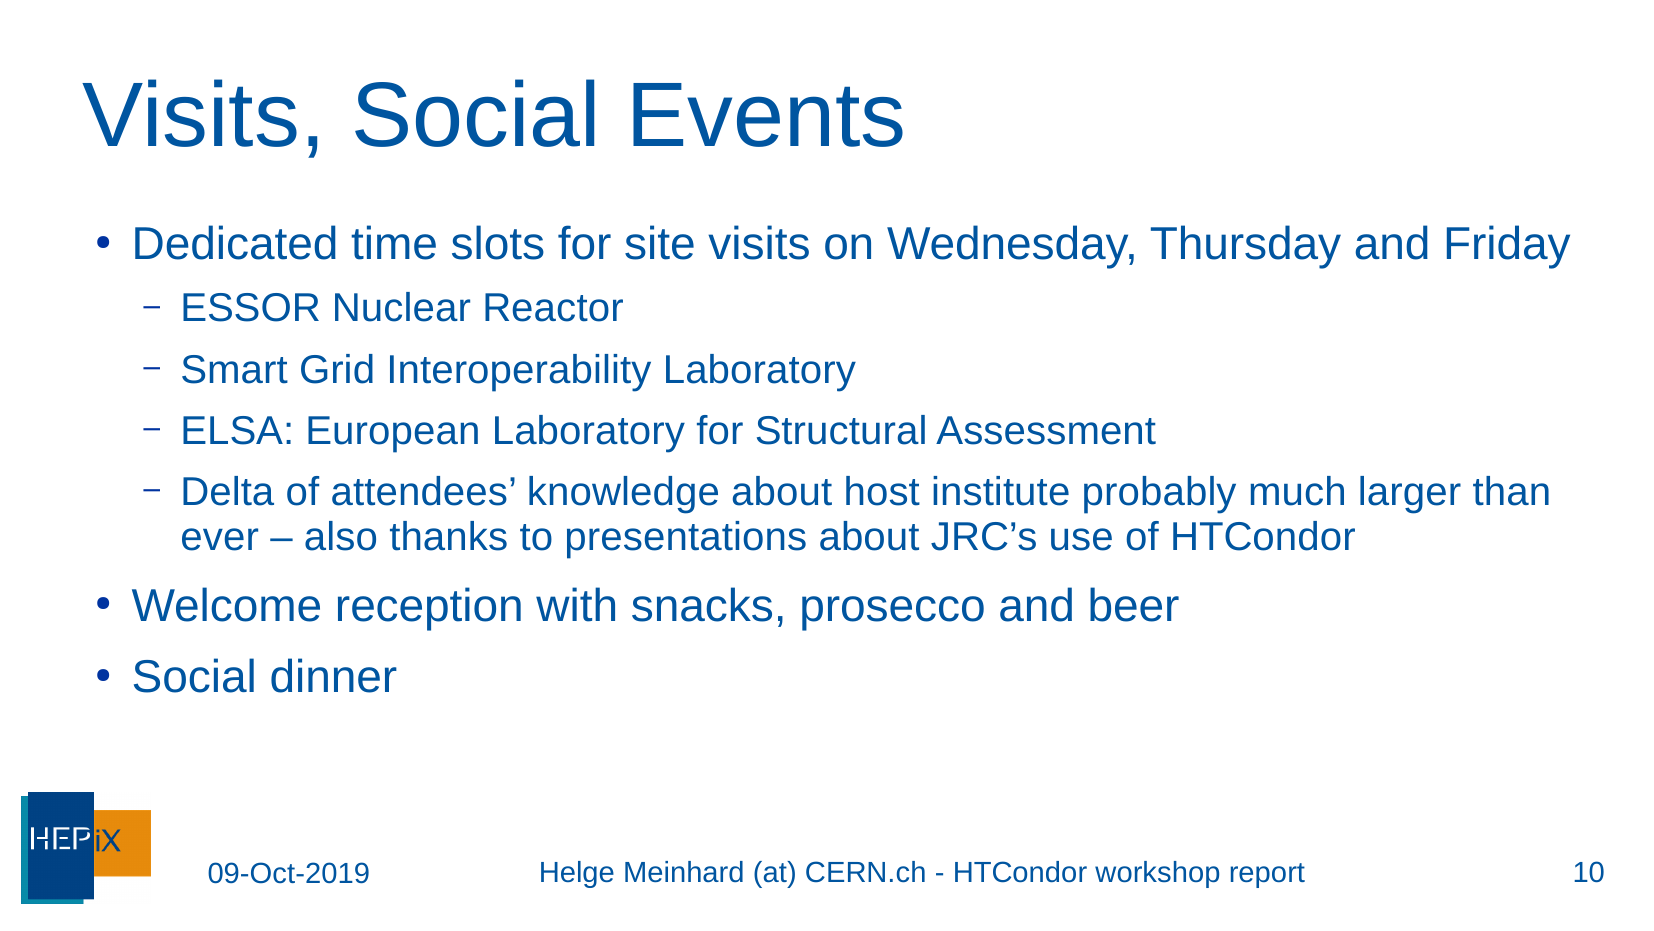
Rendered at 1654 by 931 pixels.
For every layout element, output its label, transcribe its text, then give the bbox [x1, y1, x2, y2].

picture [21, 792, 151, 904]
title Visits, Social Events [82, 37, 1571, 193]
list Dedicated time slots for site visits on Wednesday, Thursday and Friday ESSOR Nuclear Reactor Smart Grid Interoperability Laboratory ELSA: European Laboratory for Structural Assessment Delta of attendees’ knowledge about host institute probably much larger than ever – also thanks to presentations about JRC’s use of HTCondor Welcome reception with snacks, prosecco and beer Social dinner [82, 217, 1571, 757]
